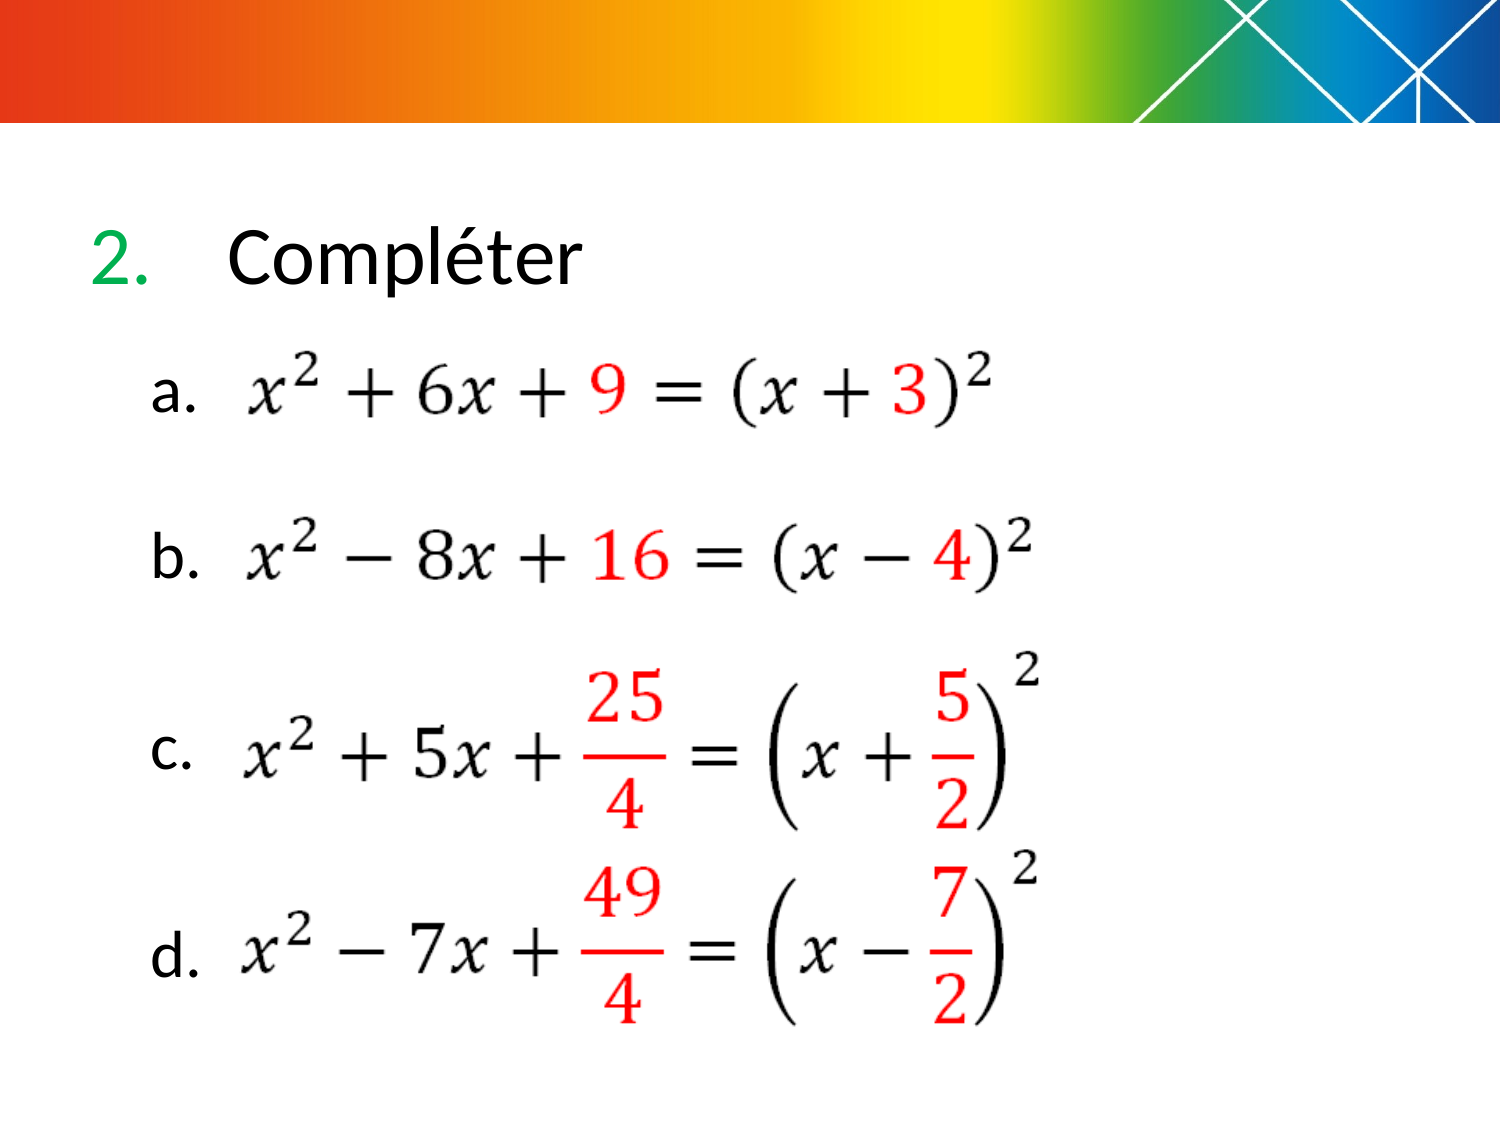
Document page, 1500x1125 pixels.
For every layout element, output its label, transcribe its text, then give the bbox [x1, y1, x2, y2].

text_box a. b. c. d. [135, 339, 691, 1079]
picture [230, 503, 1042, 602]
text_box Compléter [75, 164, 1500, 339]
picture [0, 0, 1359, 123]
picture [1340, 0, 1500, 123]
picture [226, 645, 1062, 1036]
picture [230, 337, 1014, 435]
